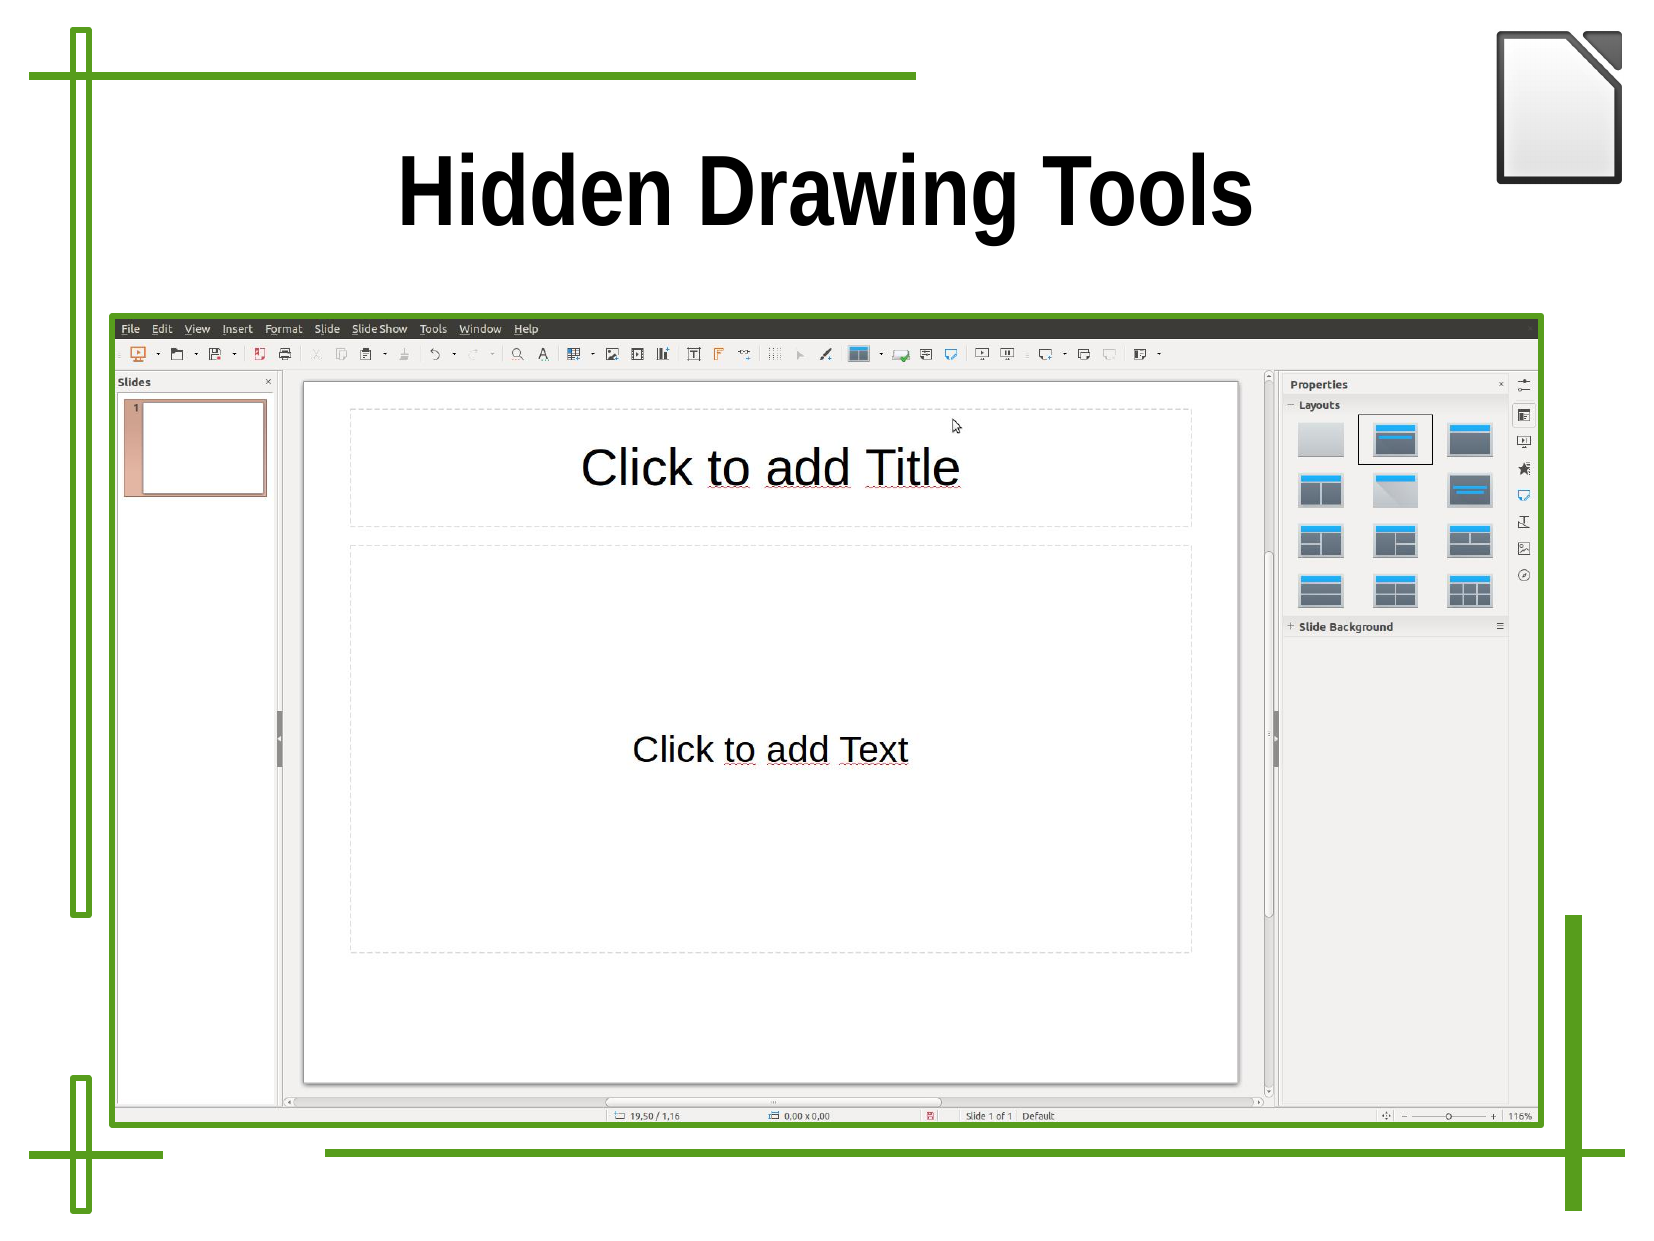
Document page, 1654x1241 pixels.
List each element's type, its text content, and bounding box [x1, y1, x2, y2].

title Hidden Drawing Tools [118, 118, 1536, 260]
picture [115, 318, 1539, 1123]
picture [1494, 29, 1624, 186]
